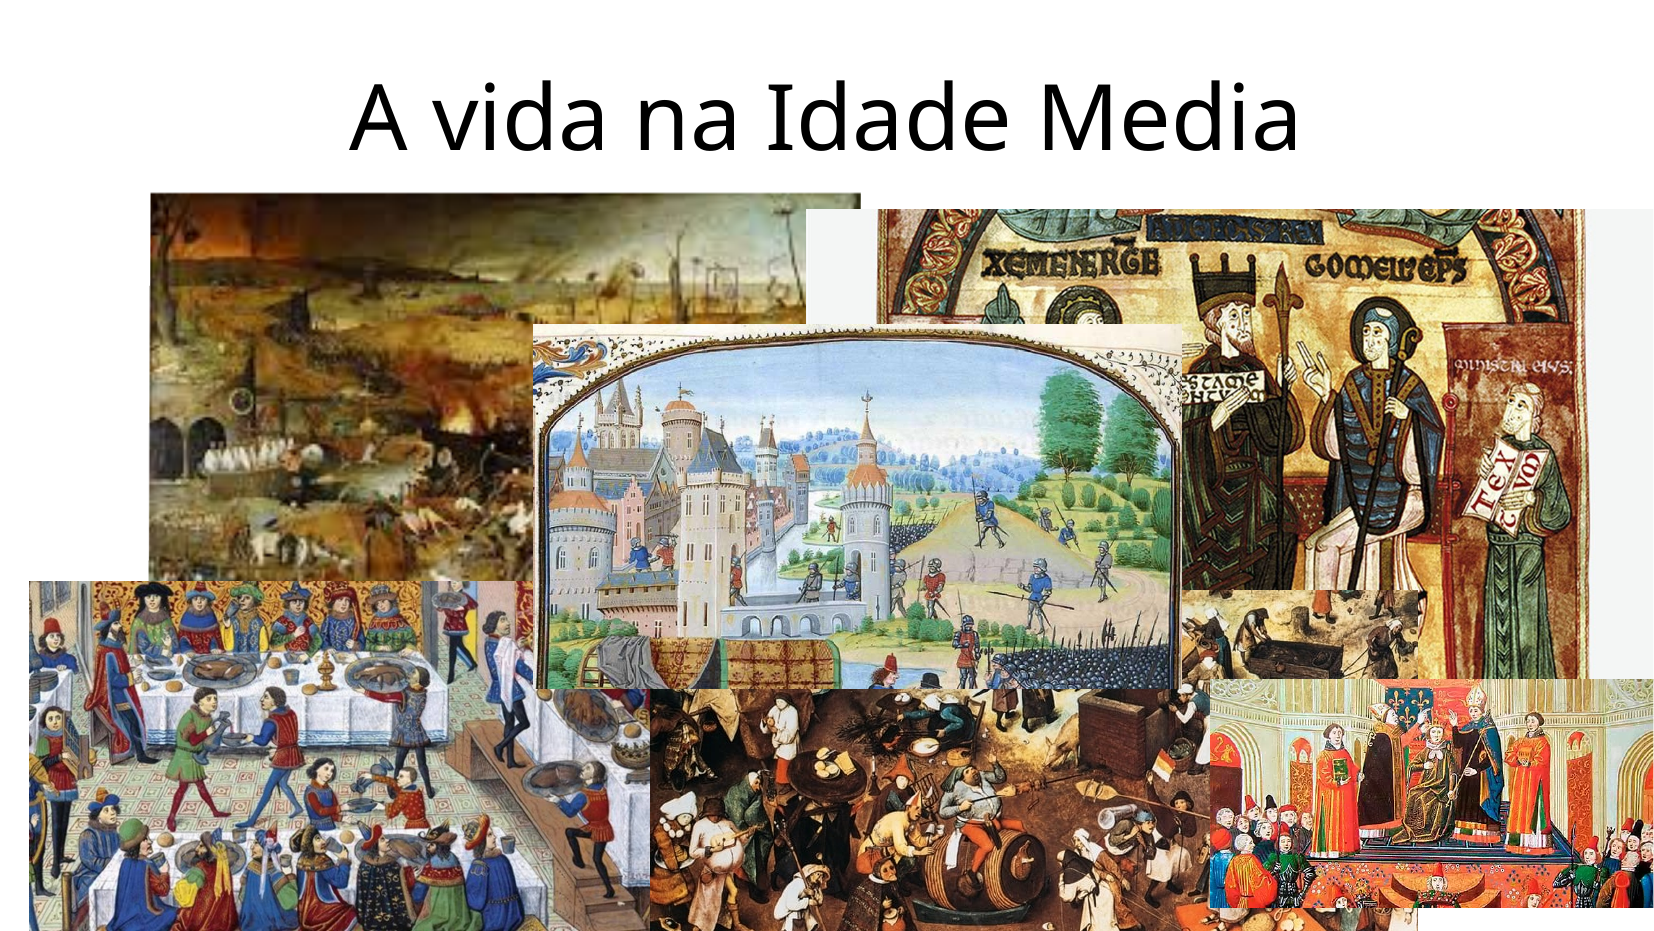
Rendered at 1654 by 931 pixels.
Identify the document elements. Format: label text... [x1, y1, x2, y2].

picture [29, 192, 1654, 931]
title A vida na Idade Media [82, 37, 1571, 193]
